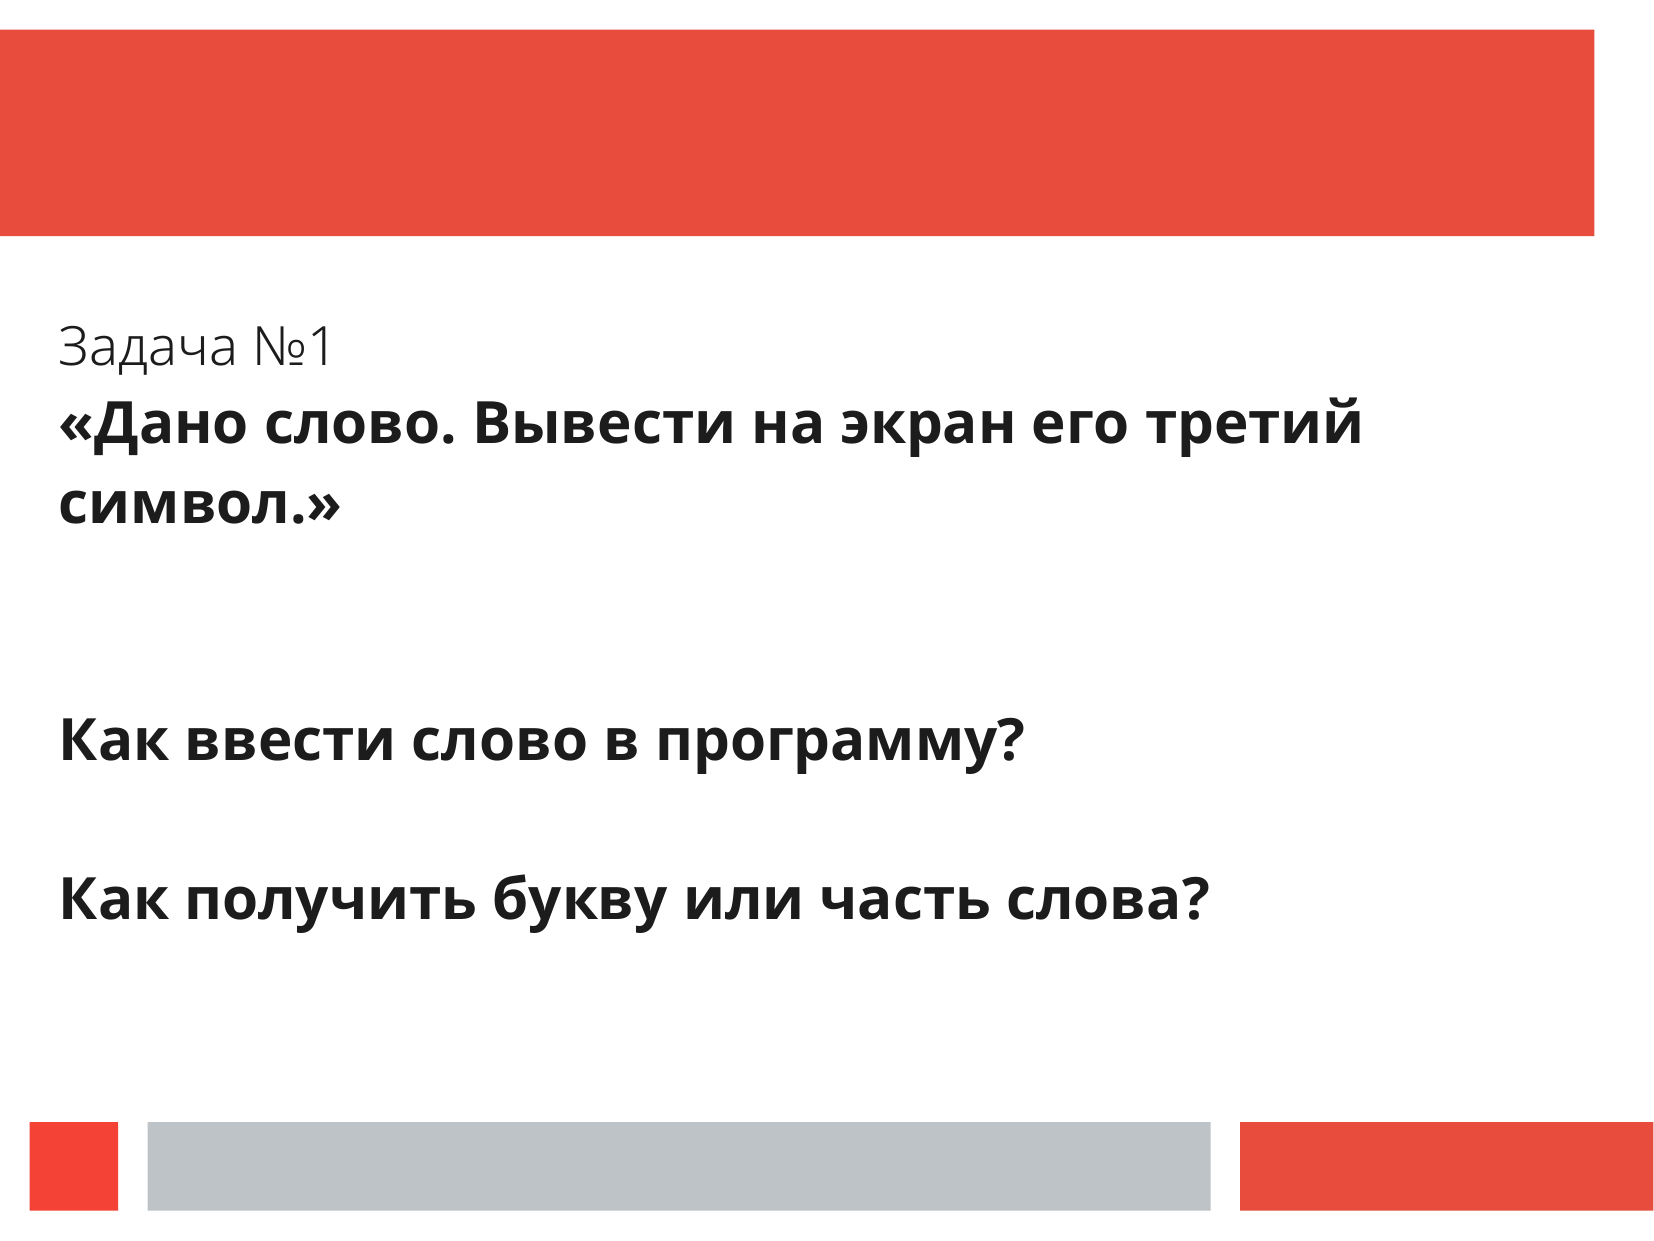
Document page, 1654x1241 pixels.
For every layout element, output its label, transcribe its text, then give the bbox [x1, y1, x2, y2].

subtitle Задача №1 «Дано слово. Вывести на экран его третий символ.» Как ввести слово в программу? Как получить букву или часть слова? [59, 307, 1595, 993]
